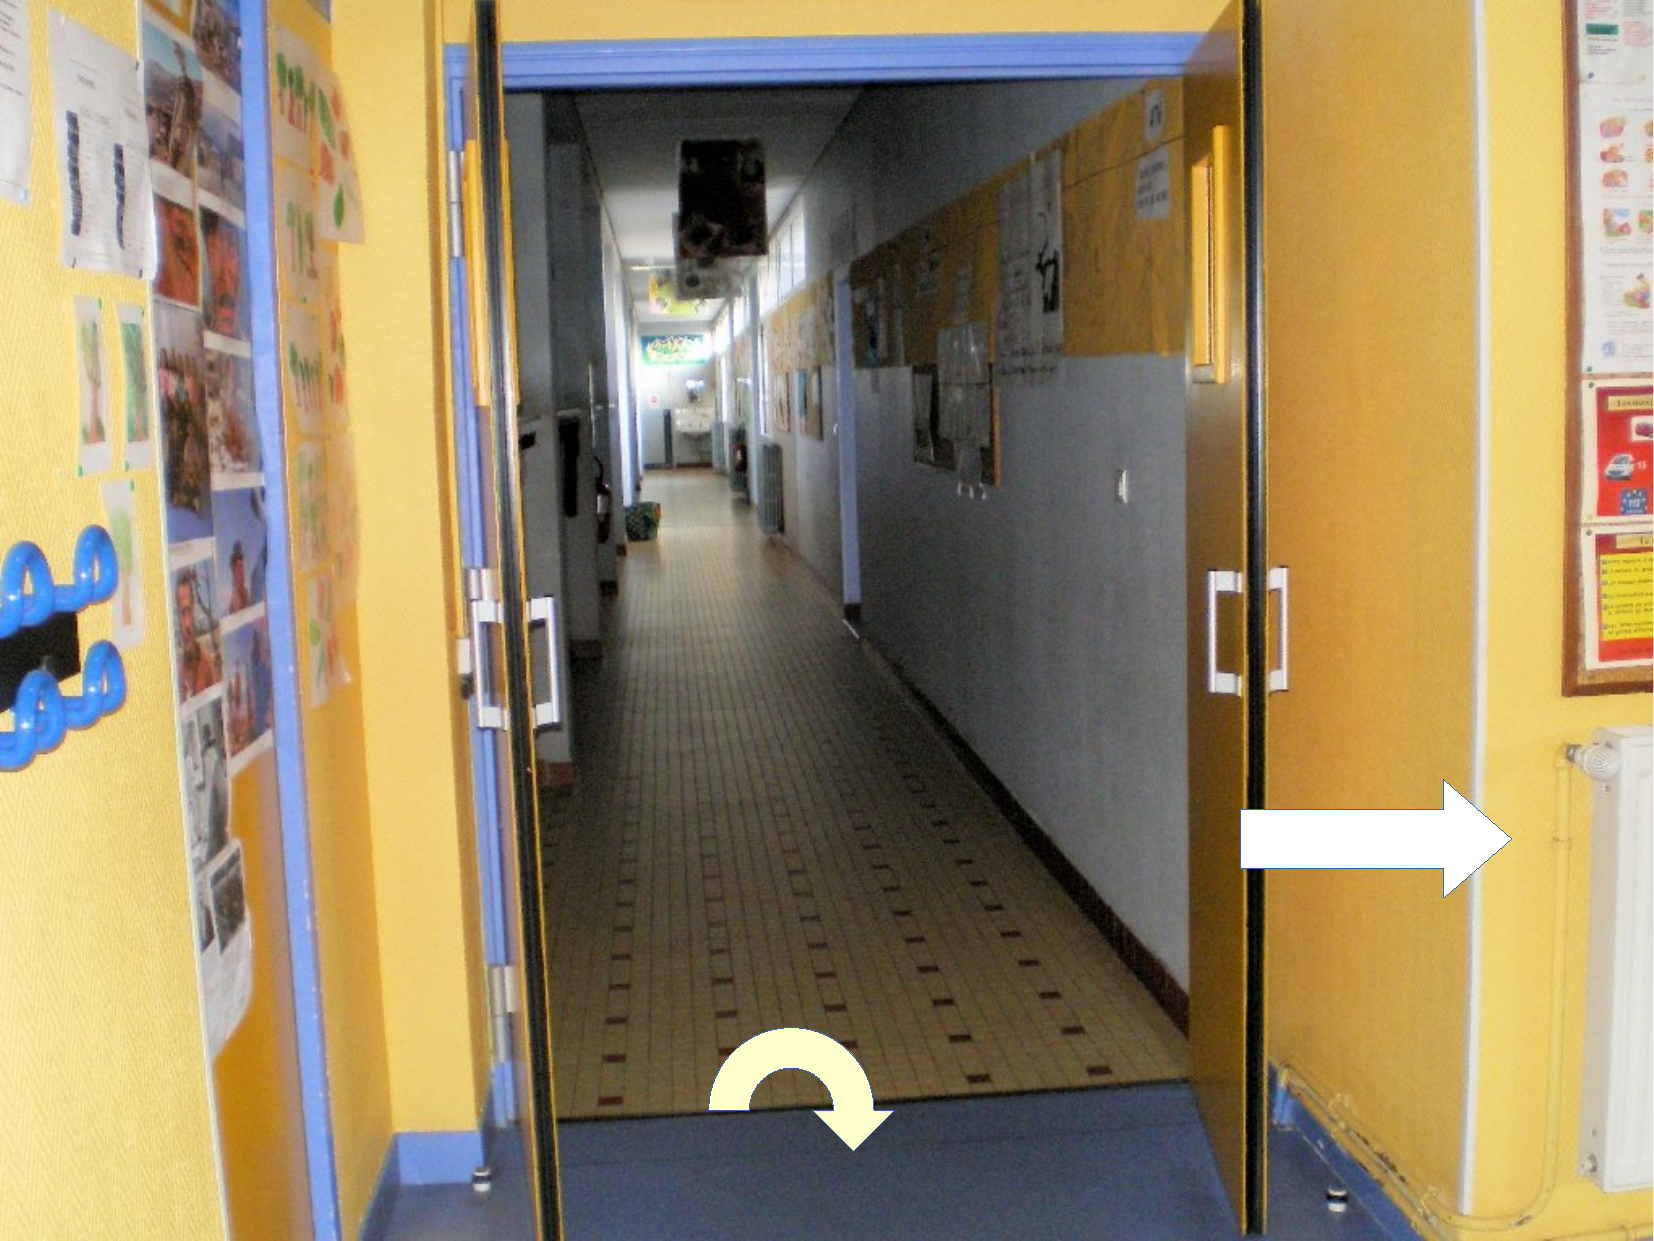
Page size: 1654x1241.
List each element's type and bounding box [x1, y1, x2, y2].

text_box [1240, 779, 1512, 898]
picture [0, 0, 1654, 1241]
text_box [708, 1027, 895, 1152]
